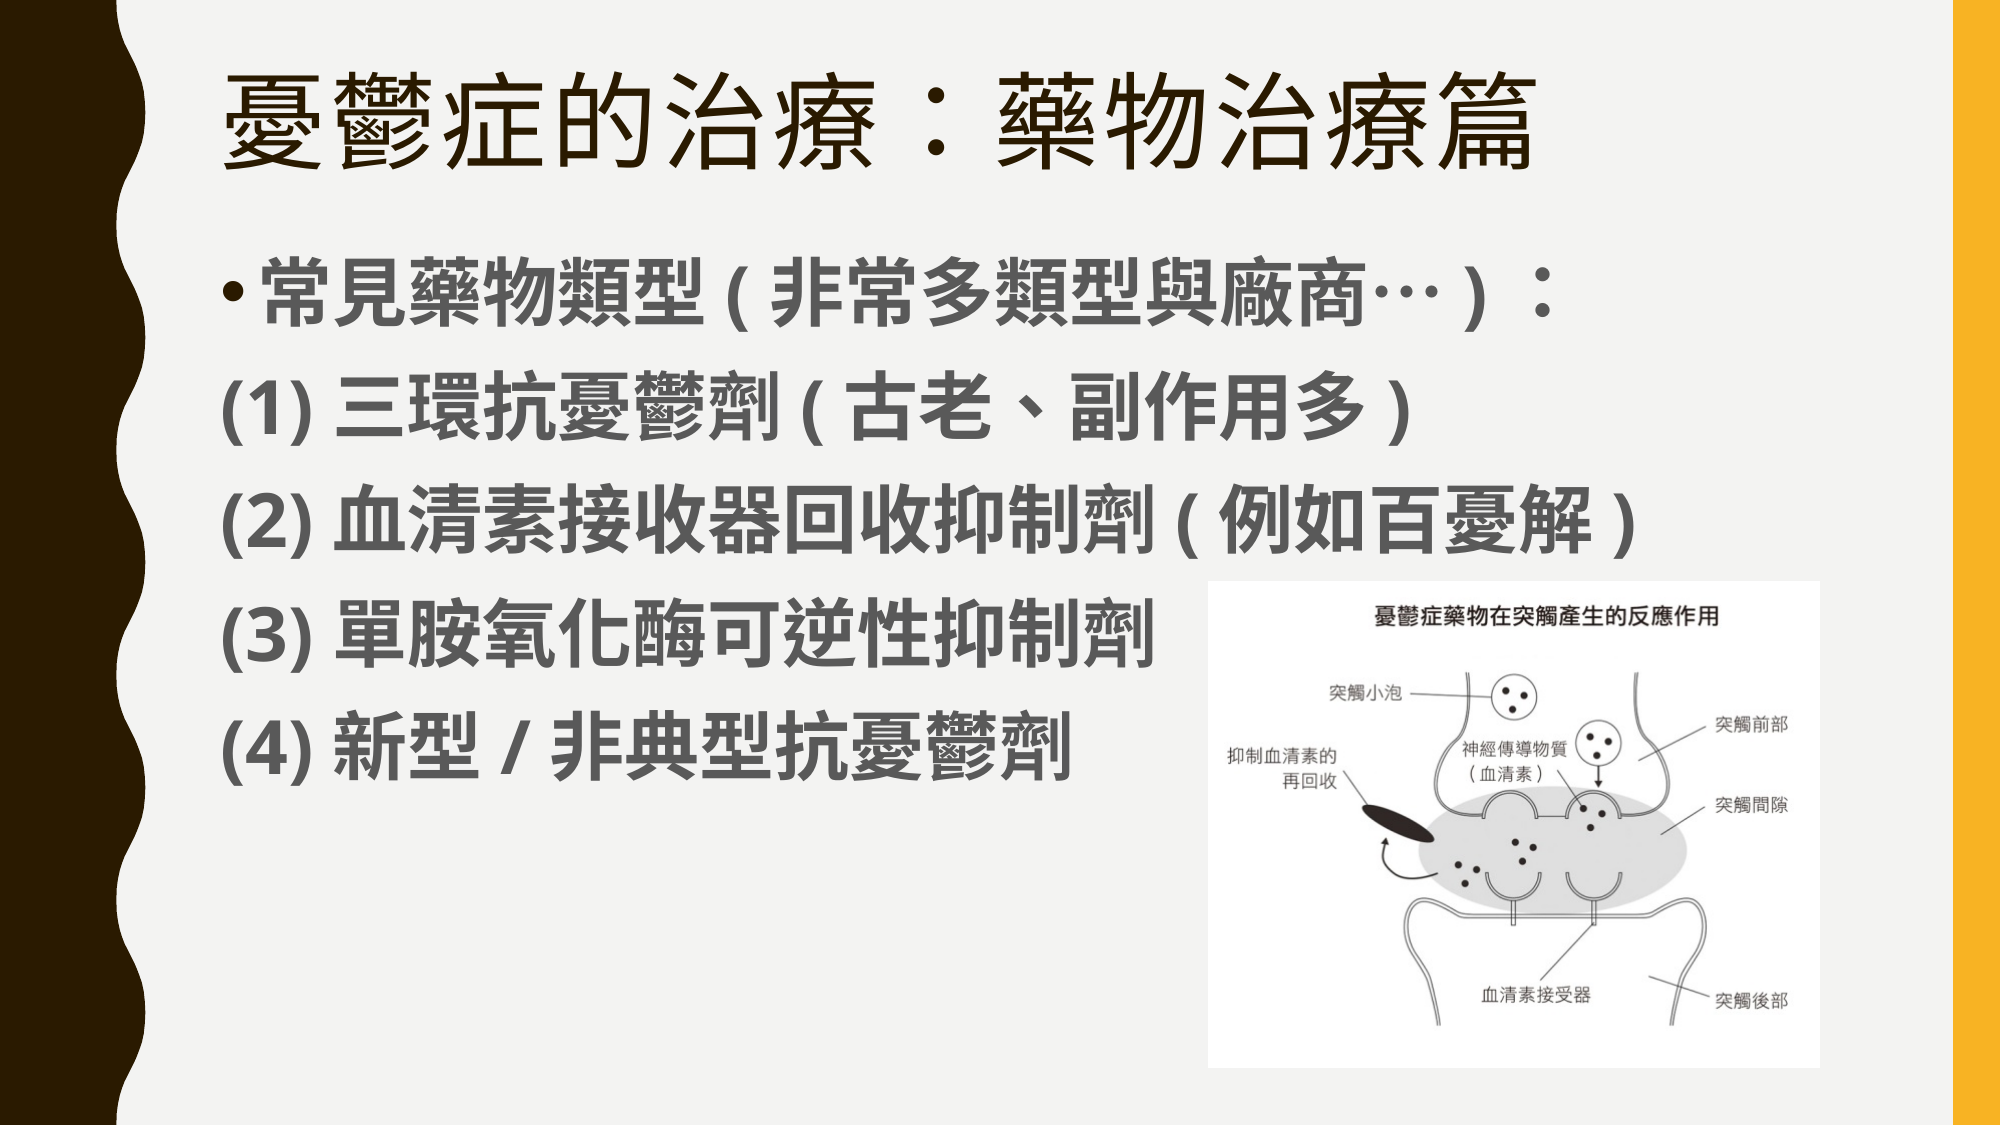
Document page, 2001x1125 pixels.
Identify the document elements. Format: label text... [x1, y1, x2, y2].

picture [1208, 582, 1820, 1068]
list 常見藥物類型(非常多類型與廠商…)： (1)三環抗憂鬱劑(古老、副作用多) (2)血清素接收器回收抑制劑(例如百憂解) (3)單胺氧化酶可逆性抑制劑 (4)新型/非典型抗憂鬱劑 [205, 229, 1916, 1108]
title 憂鬱症的治療：藥物治療篇 [205, 62, 1876, 229]
